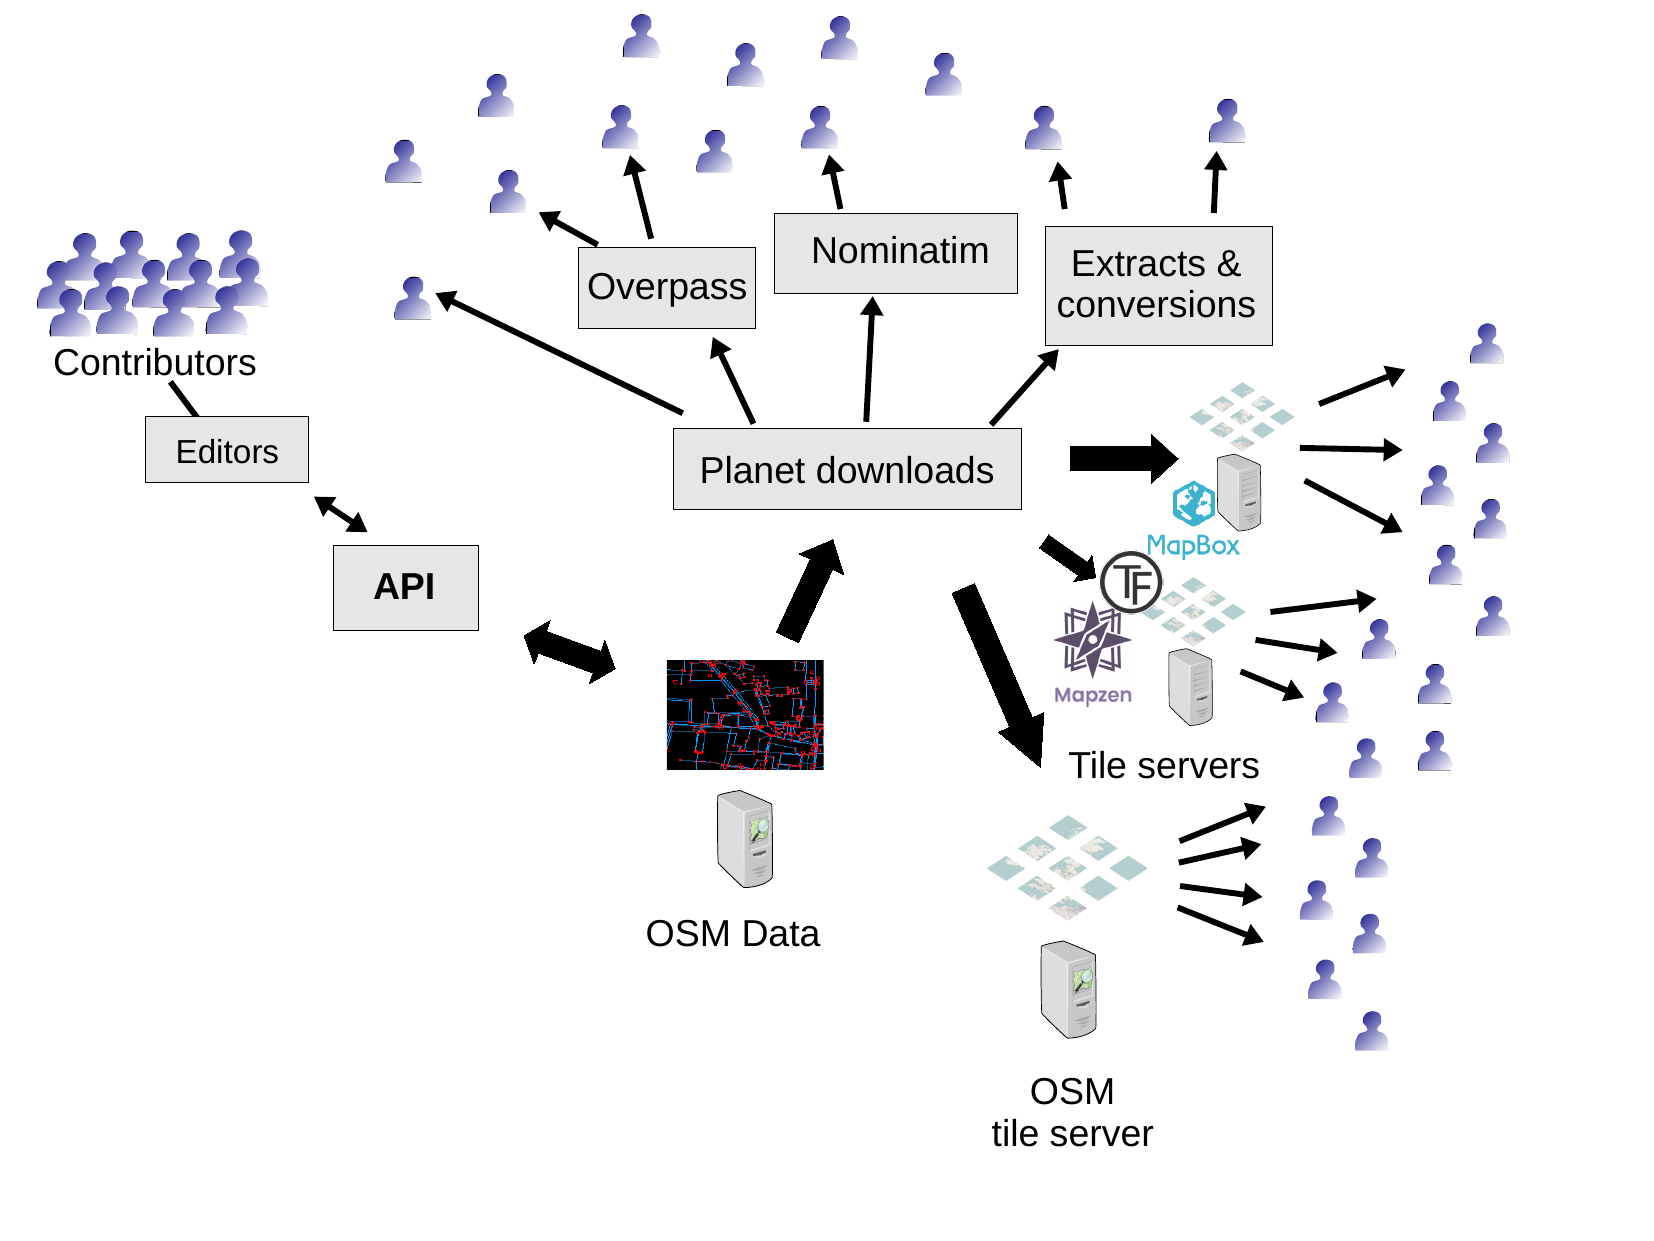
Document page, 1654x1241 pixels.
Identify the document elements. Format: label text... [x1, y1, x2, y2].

text_box [1429, 544, 1463, 585]
text_box [1311, 796, 1346, 836]
text_box [1355, 838, 1389, 878]
text_box [578, 247, 756, 265]
text_box [524, 620, 616, 684]
text_box [1315, 682, 1349, 723]
picture [716, 789, 774, 889]
list Overpass [566, 265, 768, 331]
text_box [37, 230, 268, 337]
list Planet downloads [692, 450, 1002, 499]
text_box [1473, 499, 1507, 539]
text_box [1355, 1011, 1389, 1051]
text_box [774, 213, 1018, 294]
text_box [925, 52, 962, 96]
text_box [1417, 663, 1452, 704]
text_box [1299, 880, 1333, 920]
text_box [776, 539, 844, 643]
picture [1051, 380, 1297, 727]
text_box [673, 428, 1022, 510]
text_box [952, 583, 1044, 768]
list Nominatim [791, 229, 1009, 360]
text_box [145, 416, 309, 483]
picture [1040, 939, 1098, 1040]
list Tile servers [1065, 744, 1264, 803]
text_box [1045, 226, 1273, 346]
text_box [801, 105, 838, 149]
list Editors [146, 434, 309, 488]
text_box [1352, 913, 1386, 954]
text_box [1039, 534, 1096, 582]
list Contributors [51, 341, 259, 423]
list OSM tile server [973, 1070, 1173, 1213]
text_box [821, 16, 858, 60]
text_box [1470, 323, 1504, 364]
text_box [1362, 619, 1396, 659]
list Extracts & conversions [1047, 242, 1265, 327]
text_box [333, 545, 479, 631]
text_box [602, 105, 639, 149]
text_box [1476, 596, 1510, 636]
text_box [1025, 105, 1062, 150]
text_box [1476, 423, 1510, 463]
text_box [726, 43, 764, 87]
text_box [1432, 381, 1467, 421]
text_box [1417, 730, 1452, 771]
picture [666, 660, 824, 770]
text_box [1308, 959, 1342, 1000]
text_box [1070, 434, 1179, 471]
text_box [696, 129, 733, 173]
text_box [385, 139, 422, 183]
text_box [622, 14, 660, 58]
text_box [1420, 465, 1454, 506]
text_box [394, 276, 431, 320]
list OSM Data [619, 912, 847, 1056]
text_box [1349, 738, 1383, 778]
text_box [478, 74, 515, 117]
picture [985, 812, 1151, 926]
list API [351, 565, 458, 617]
text_box [489, 170, 527, 213]
text_box [1208, 98, 1246, 143]
